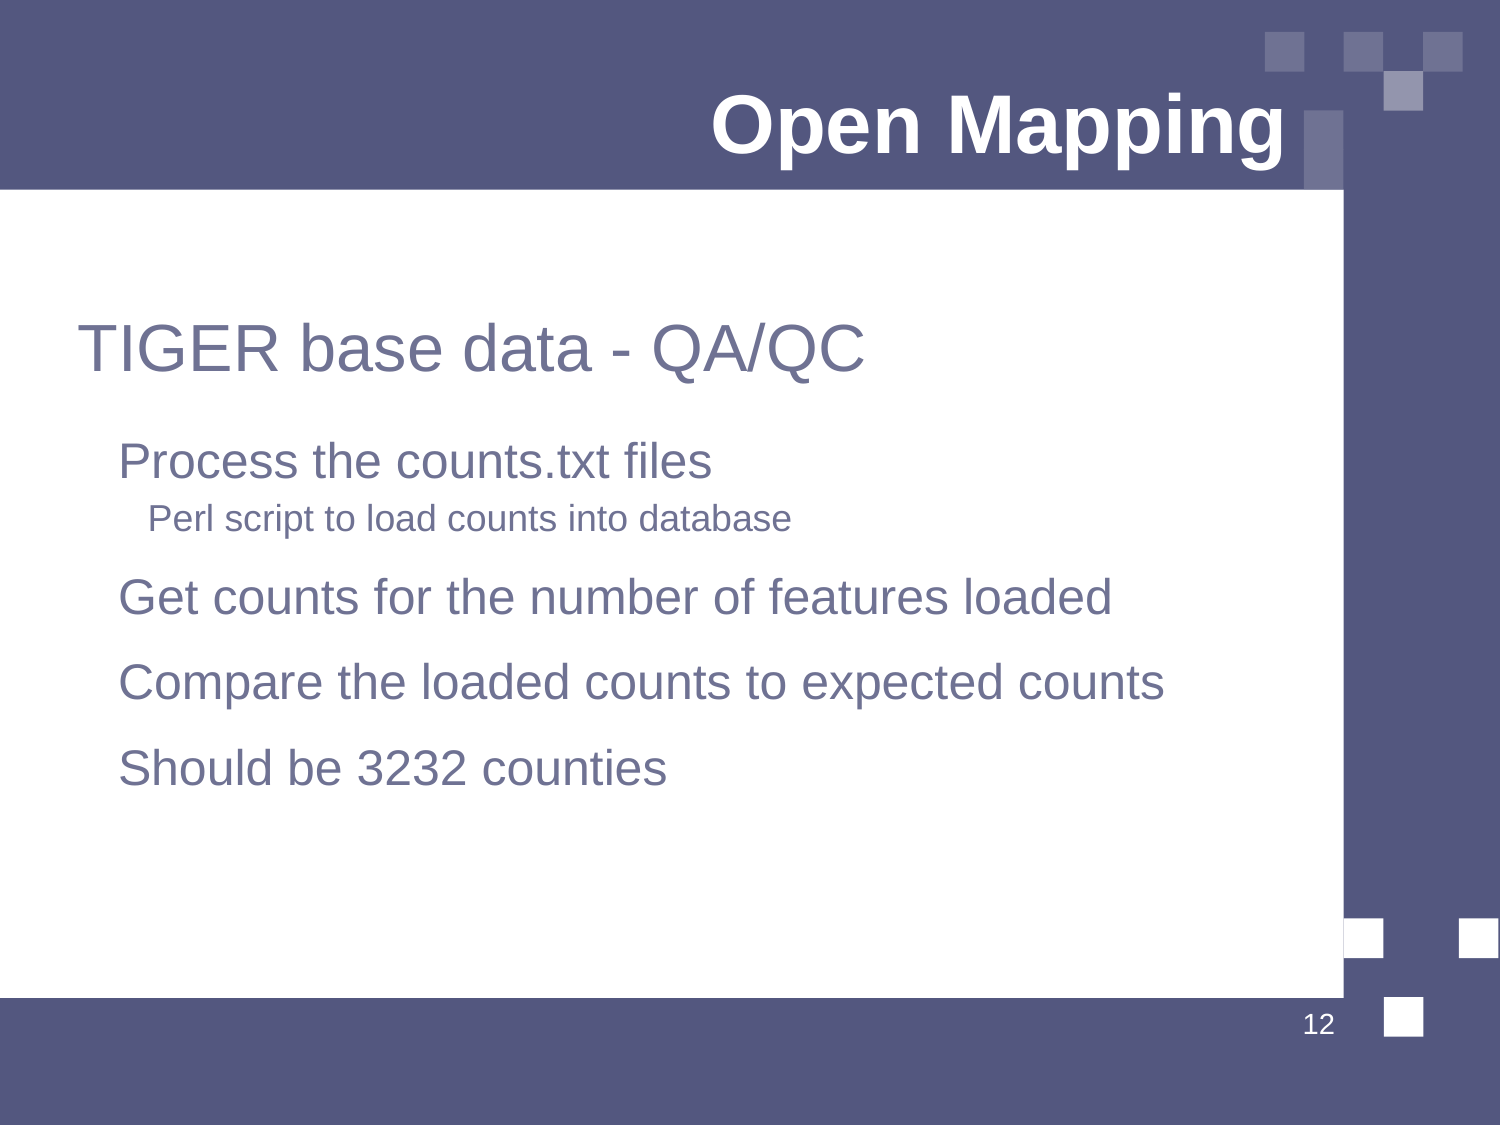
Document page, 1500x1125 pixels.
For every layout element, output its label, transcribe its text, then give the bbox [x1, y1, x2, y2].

list TIGER base data - QA/QC Process the counts.txt files Perl script to load counts into database Get counts for the number of features loaded Compare the loaded counts to expected counts Should be 3232 counties [59, 236, 1289, 931]
title Open Mapping [58, 74, 1288, 176]
